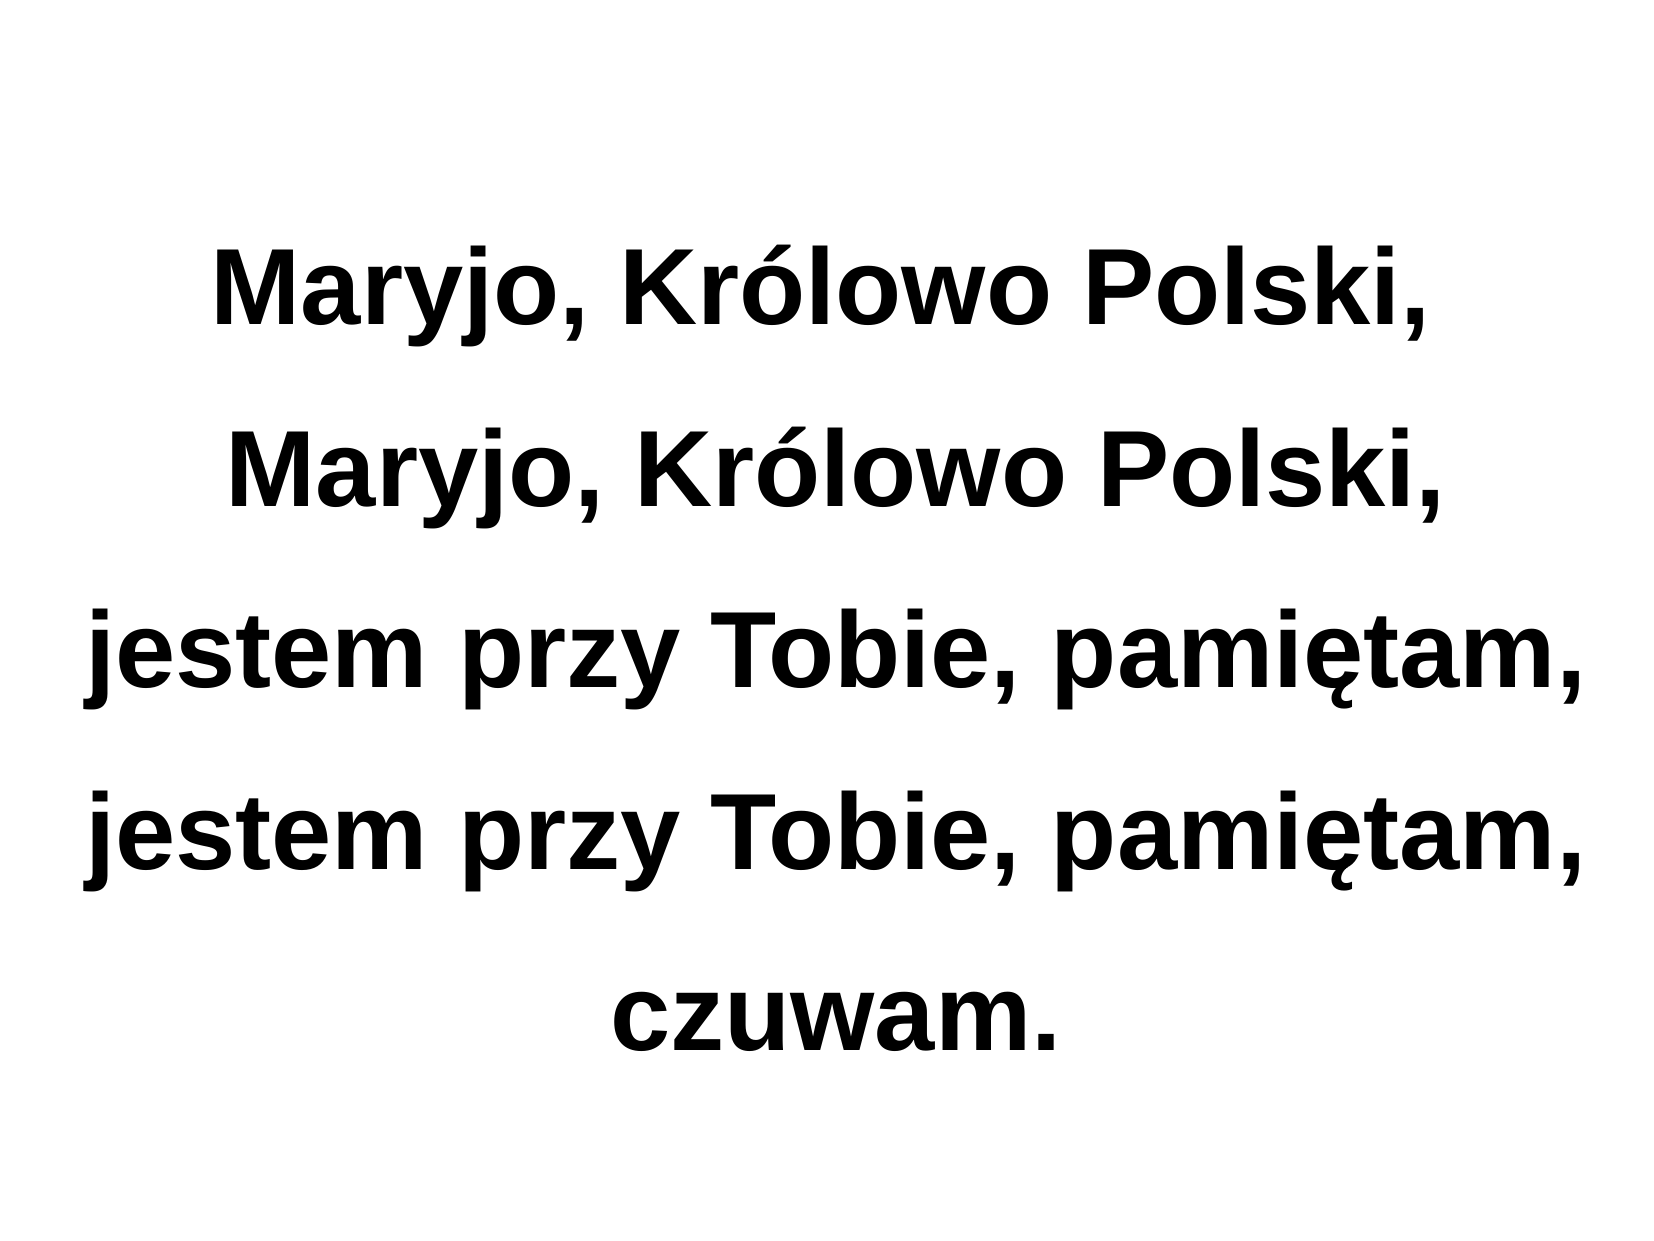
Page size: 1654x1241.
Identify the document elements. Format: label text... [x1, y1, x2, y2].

subtitle Maryjo, Królowo Polski, Maryjo, Królowo Polski, jestem przy Tobie, pamiętam, jestem przy Tobie, pamiętam, czuwam. [0, 0, 1642, 1241]
